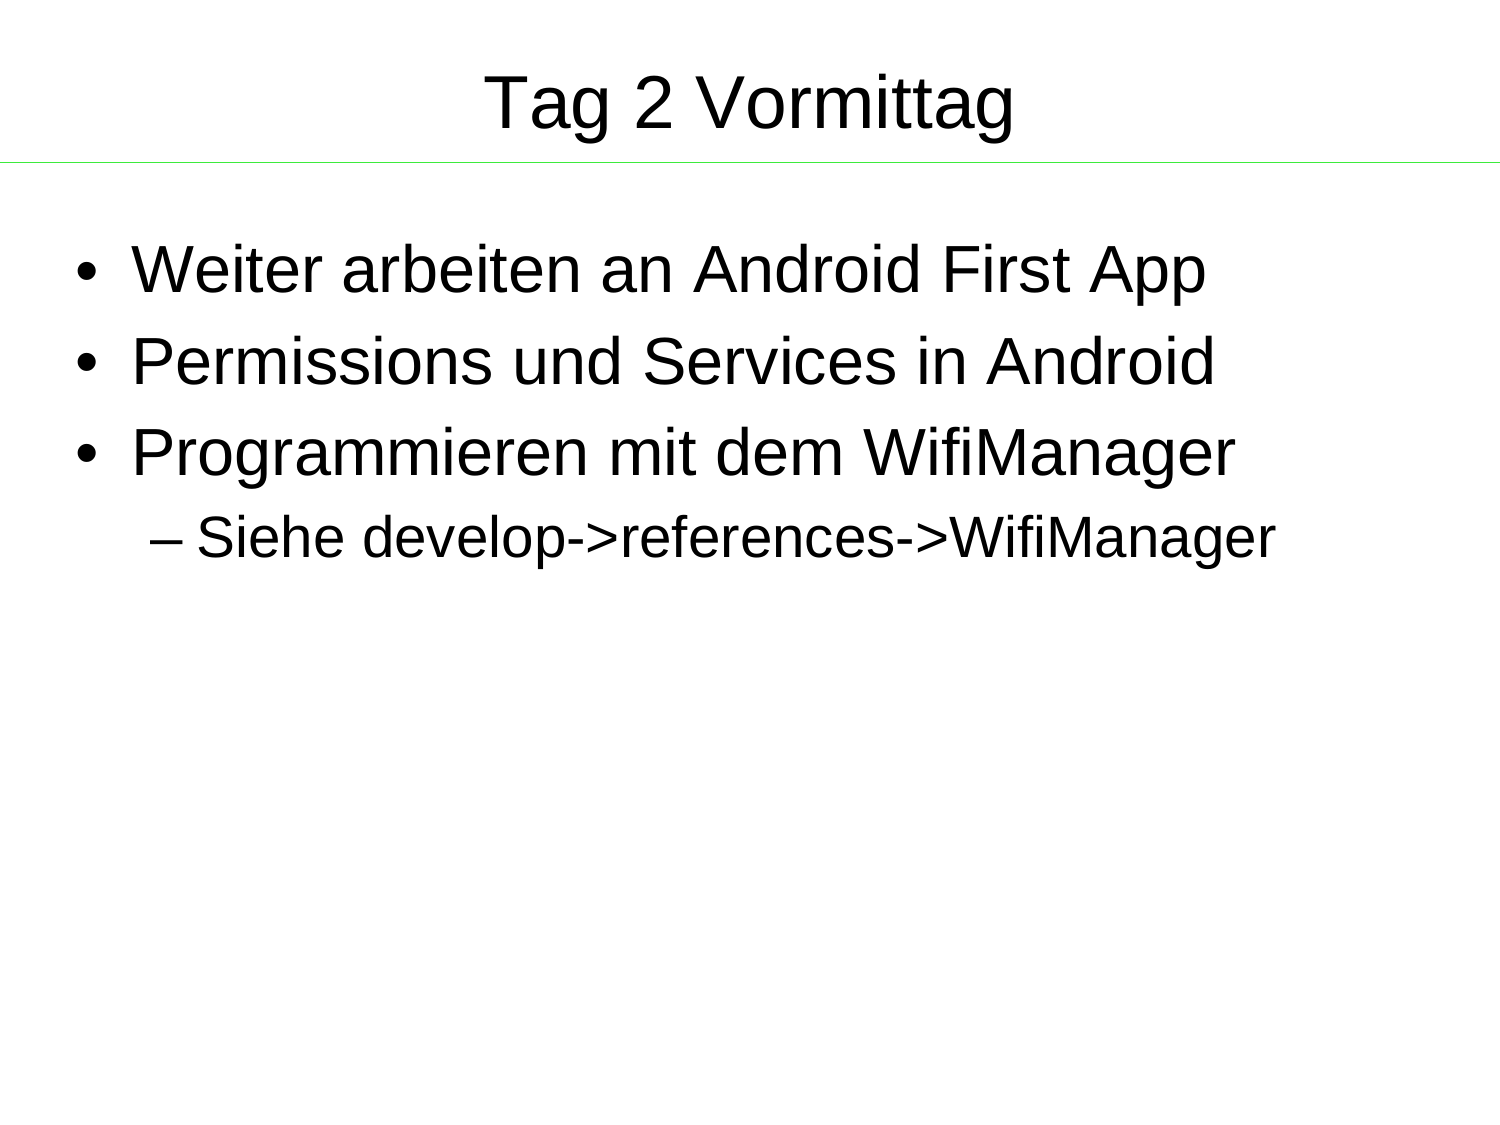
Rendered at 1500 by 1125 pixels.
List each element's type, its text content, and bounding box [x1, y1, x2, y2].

title Tag 2 Vormittag [75, 49, 1426, 156]
list Weiter arbeiten an Android First App Permissions und Services in Android Programmieren mit dem WifiManager Siehe develop->references->WifiManager [75, 232, 1426, 886]
